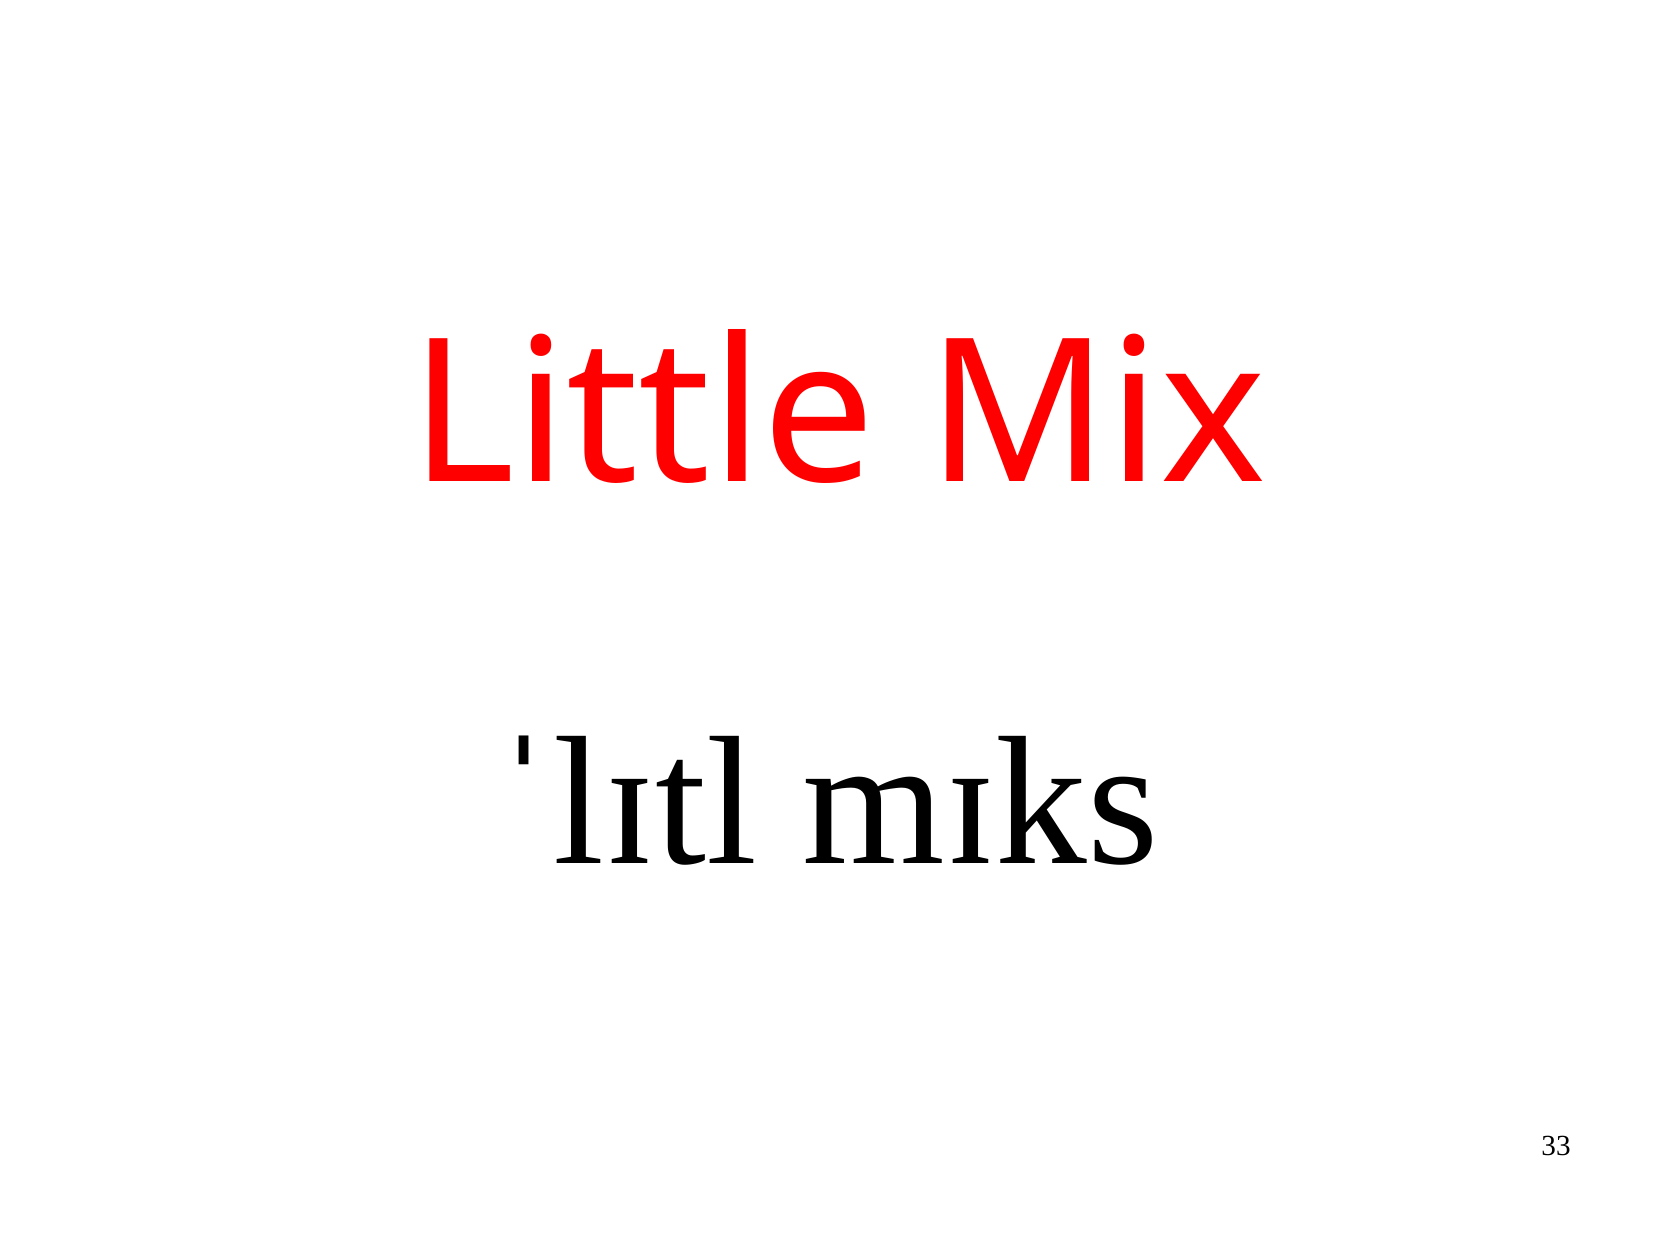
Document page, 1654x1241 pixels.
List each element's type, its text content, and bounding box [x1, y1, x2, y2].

subtitle ˈlɪtl mɪks [82, 475, 1571, 1109]
text_box Little Mix [82, 259, 1595, 475]
